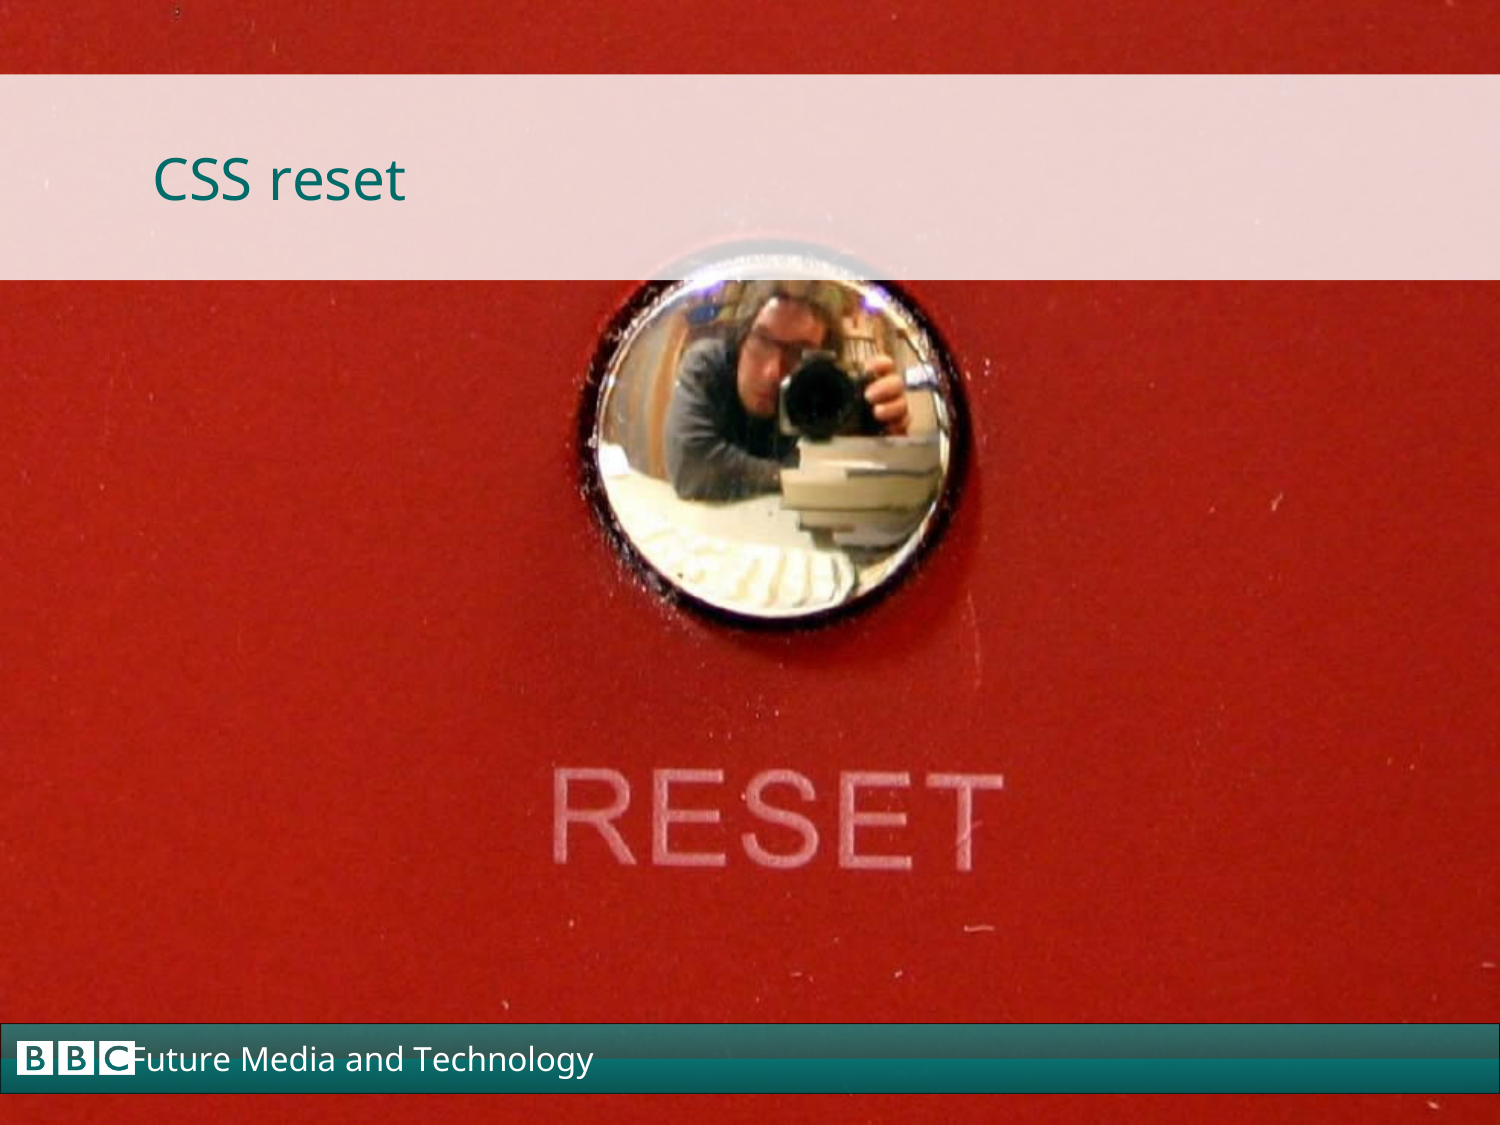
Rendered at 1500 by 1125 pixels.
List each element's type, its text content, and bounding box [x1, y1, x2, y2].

picture [17, 1041, 135, 1075]
picture [0, 1094, 1500, 1125]
picture [0, 281, 1500, 1058]
picture [0, 0, 1500, 74]
title CSS reset [137, 84, 1426, 272]
